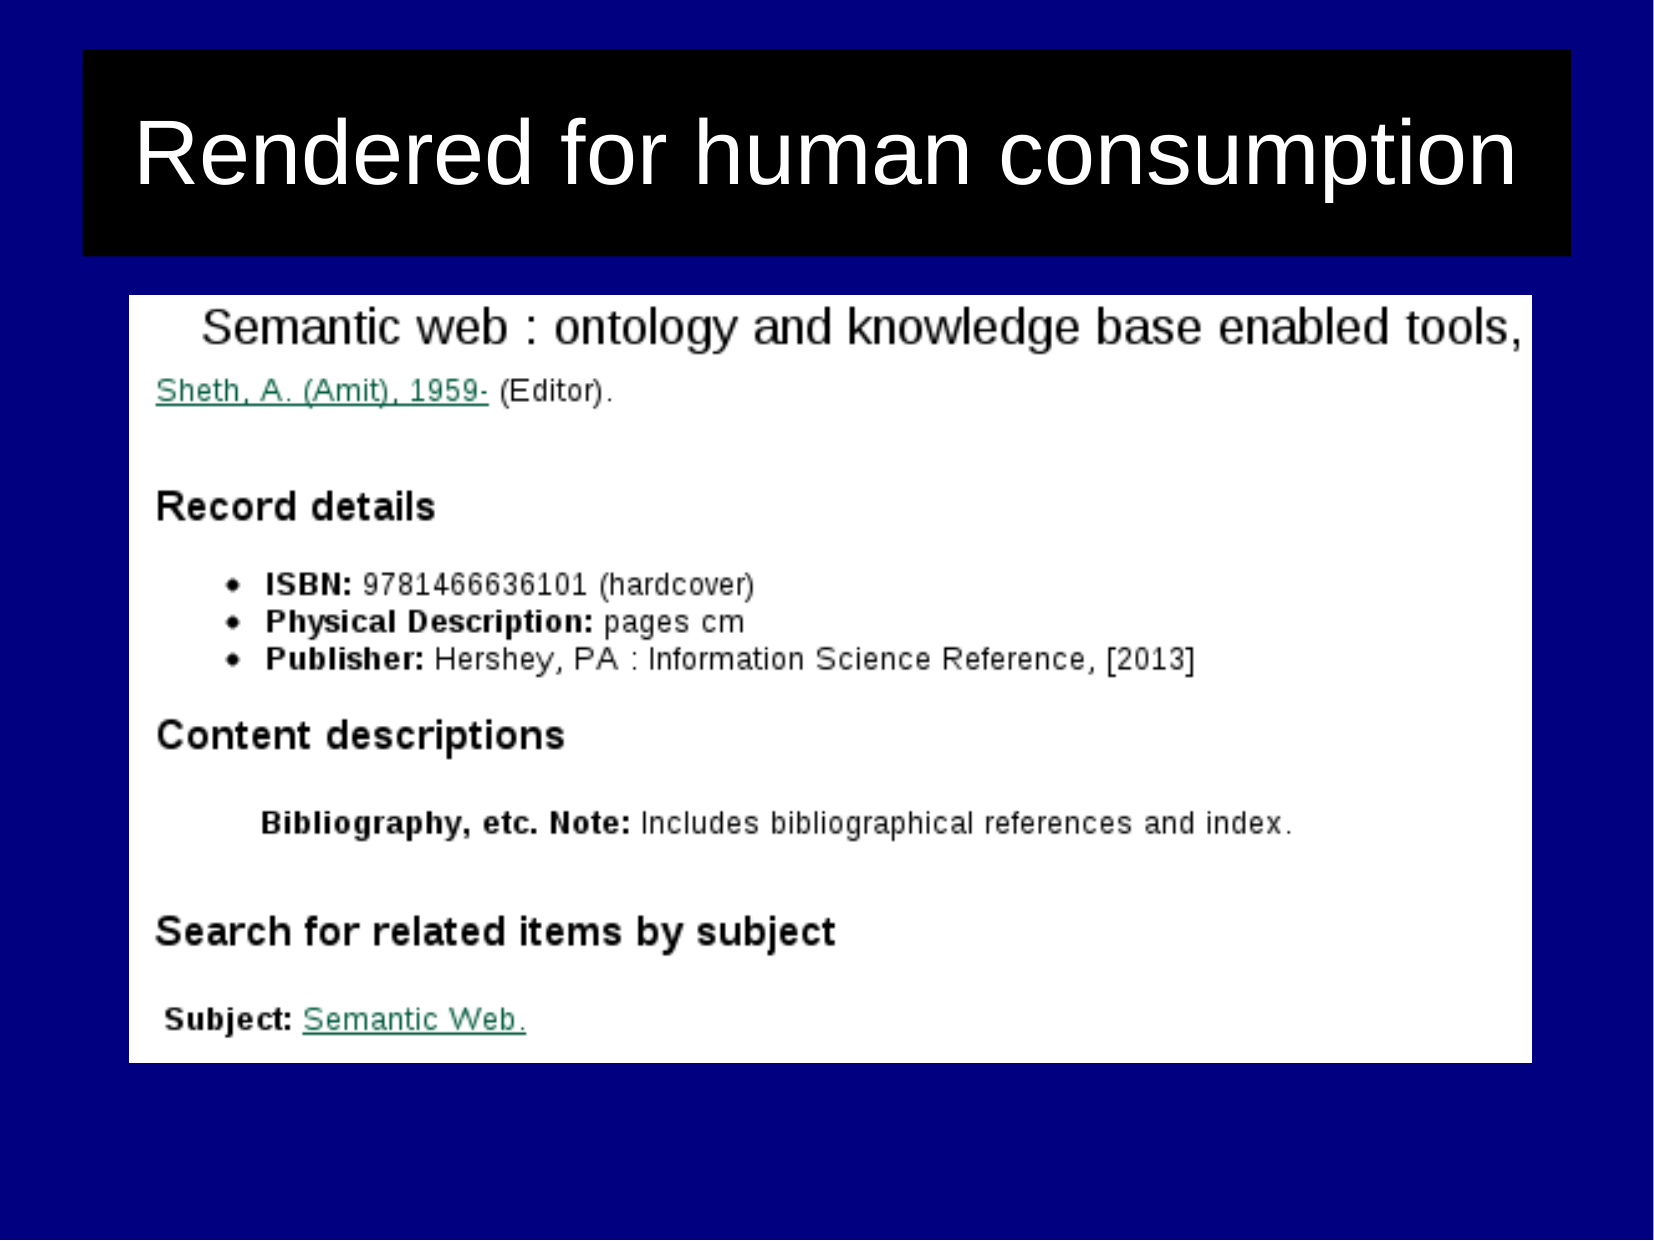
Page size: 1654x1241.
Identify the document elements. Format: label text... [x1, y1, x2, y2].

picture [129, 295, 1532, 1063]
title Rendered for human consumption [82, 49, 1571, 257]
